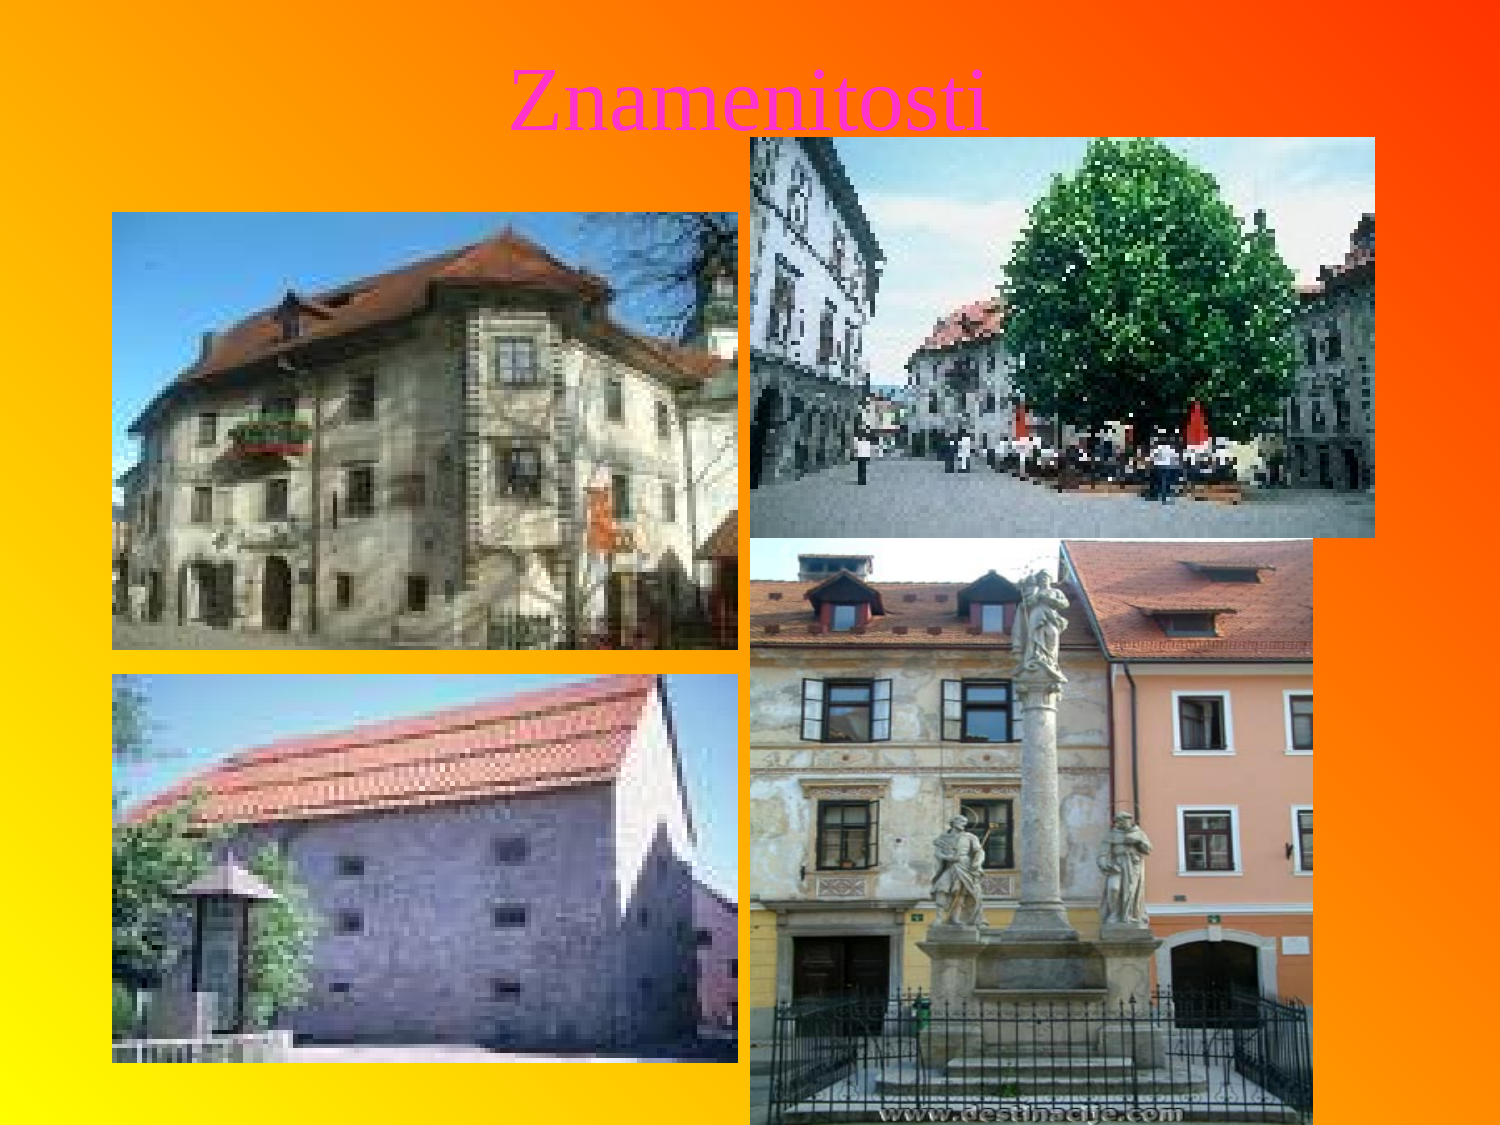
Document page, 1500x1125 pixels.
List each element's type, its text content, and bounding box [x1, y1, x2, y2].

title Znamenitosti [112, 0, 1388, 188]
picture [112, 674, 738, 1063]
picture [750, 137, 1375, 1125]
picture [112, 212, 738, 650]
